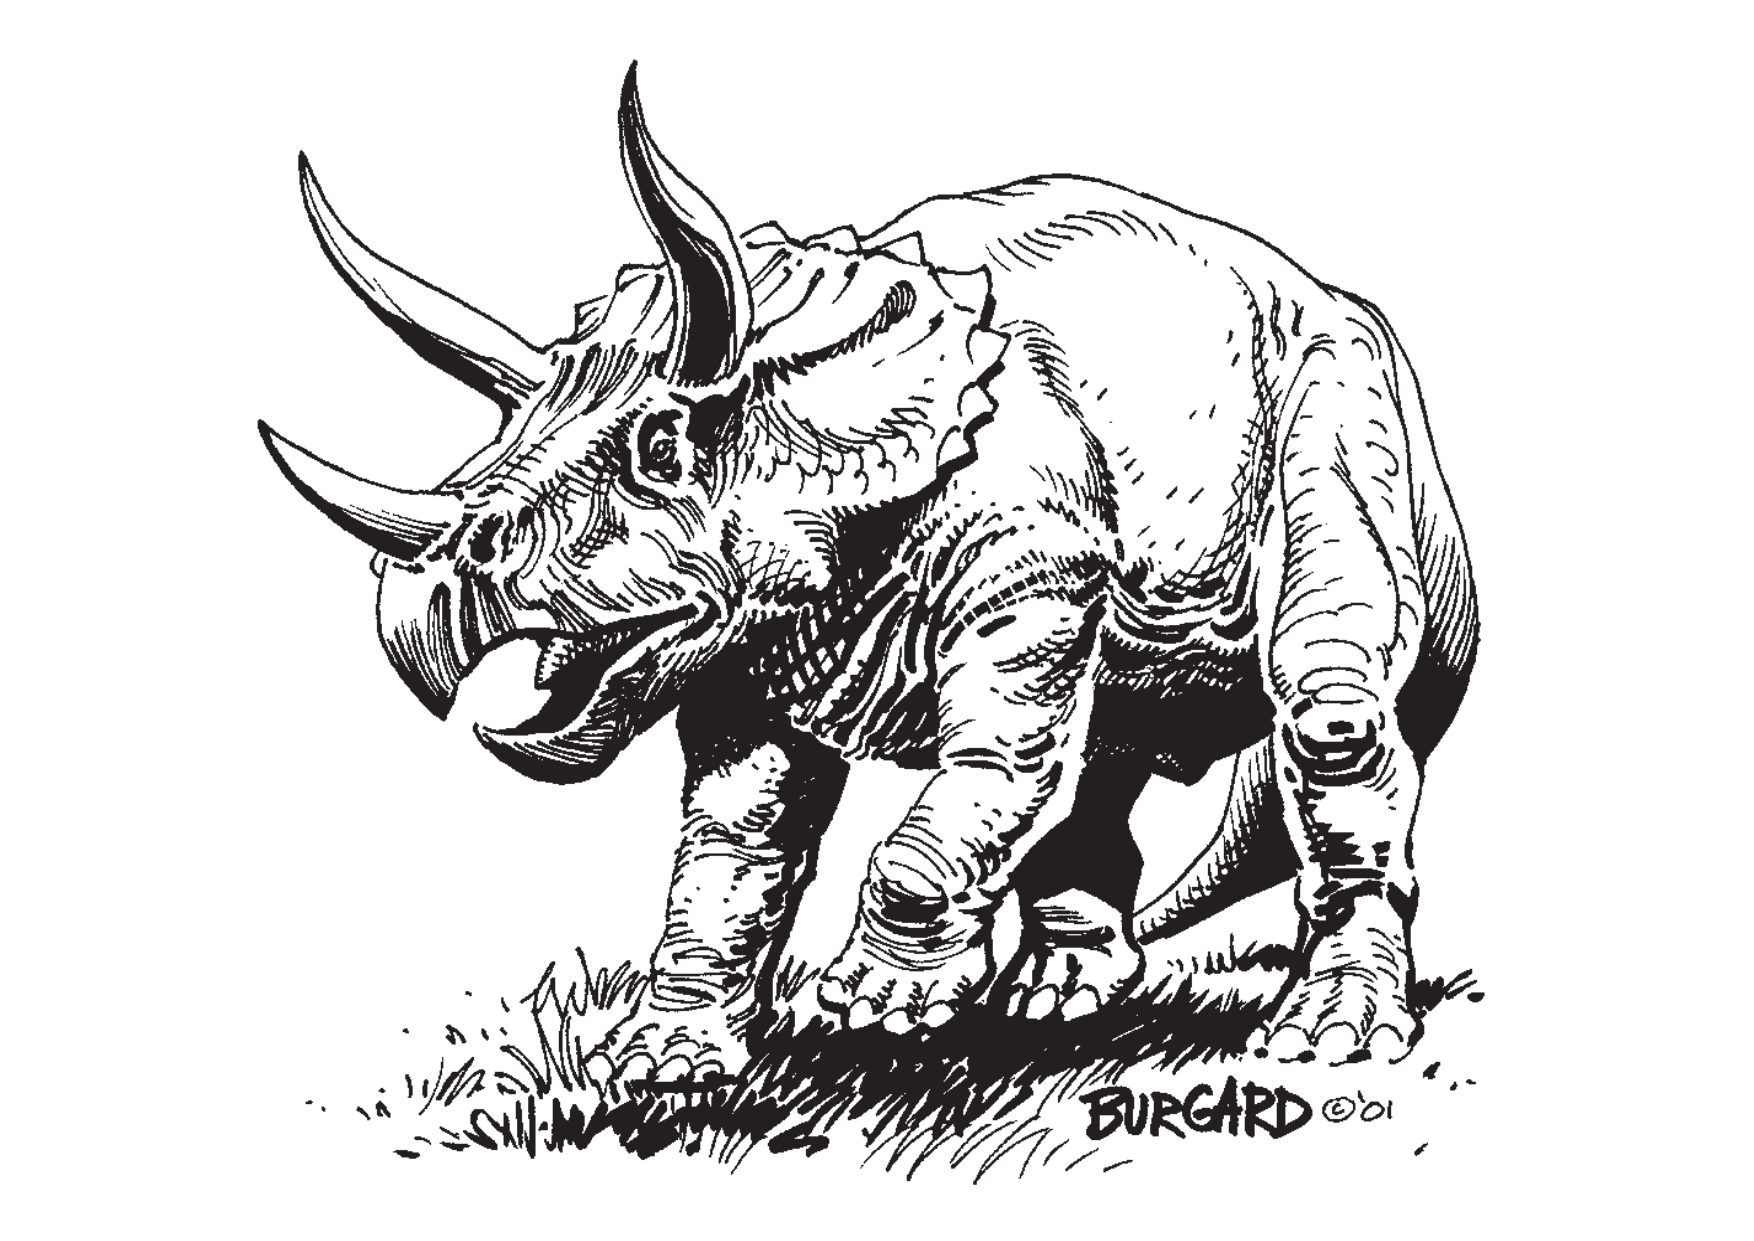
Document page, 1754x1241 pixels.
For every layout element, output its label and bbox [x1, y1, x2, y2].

picture [242, 42, 1512, 1198]
